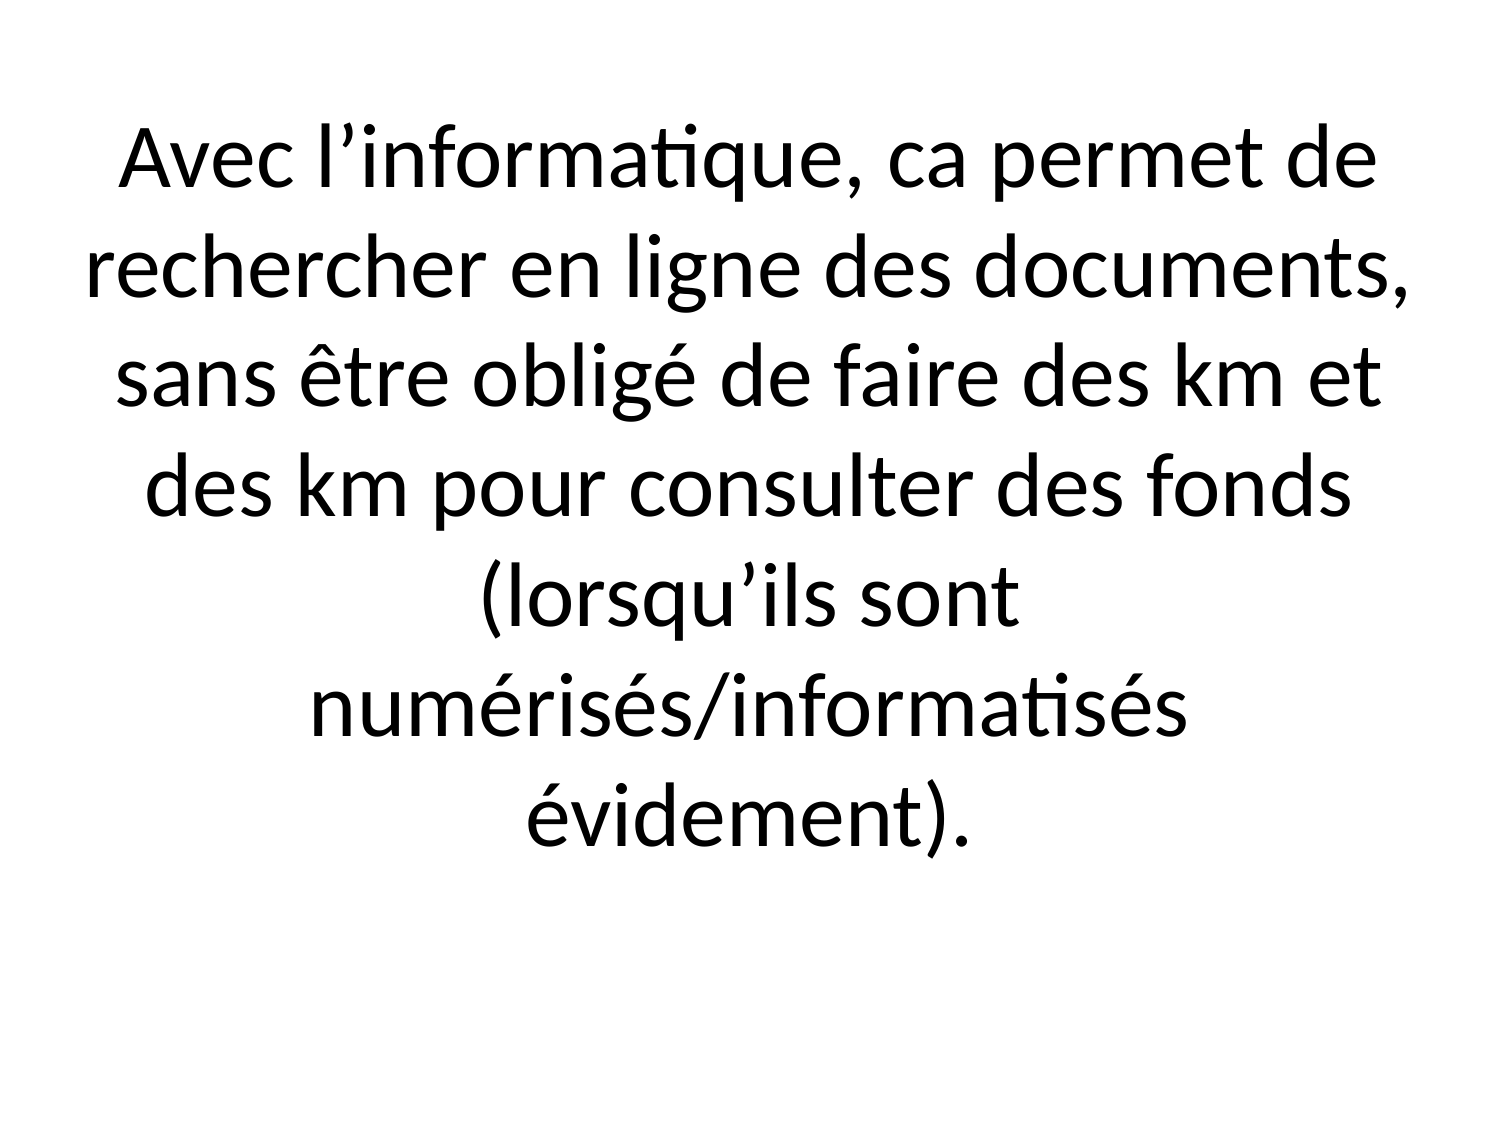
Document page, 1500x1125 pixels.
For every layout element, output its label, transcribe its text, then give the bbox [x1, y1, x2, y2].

subtitle Avec l’informatique, ca permet de rechercher en ligne des documents, sans être obligé de faire des km et des km pour consulter des fonds (lorsqu’ils sont numérisés/informatisés évidement). [75, 44, 1425, 916]
